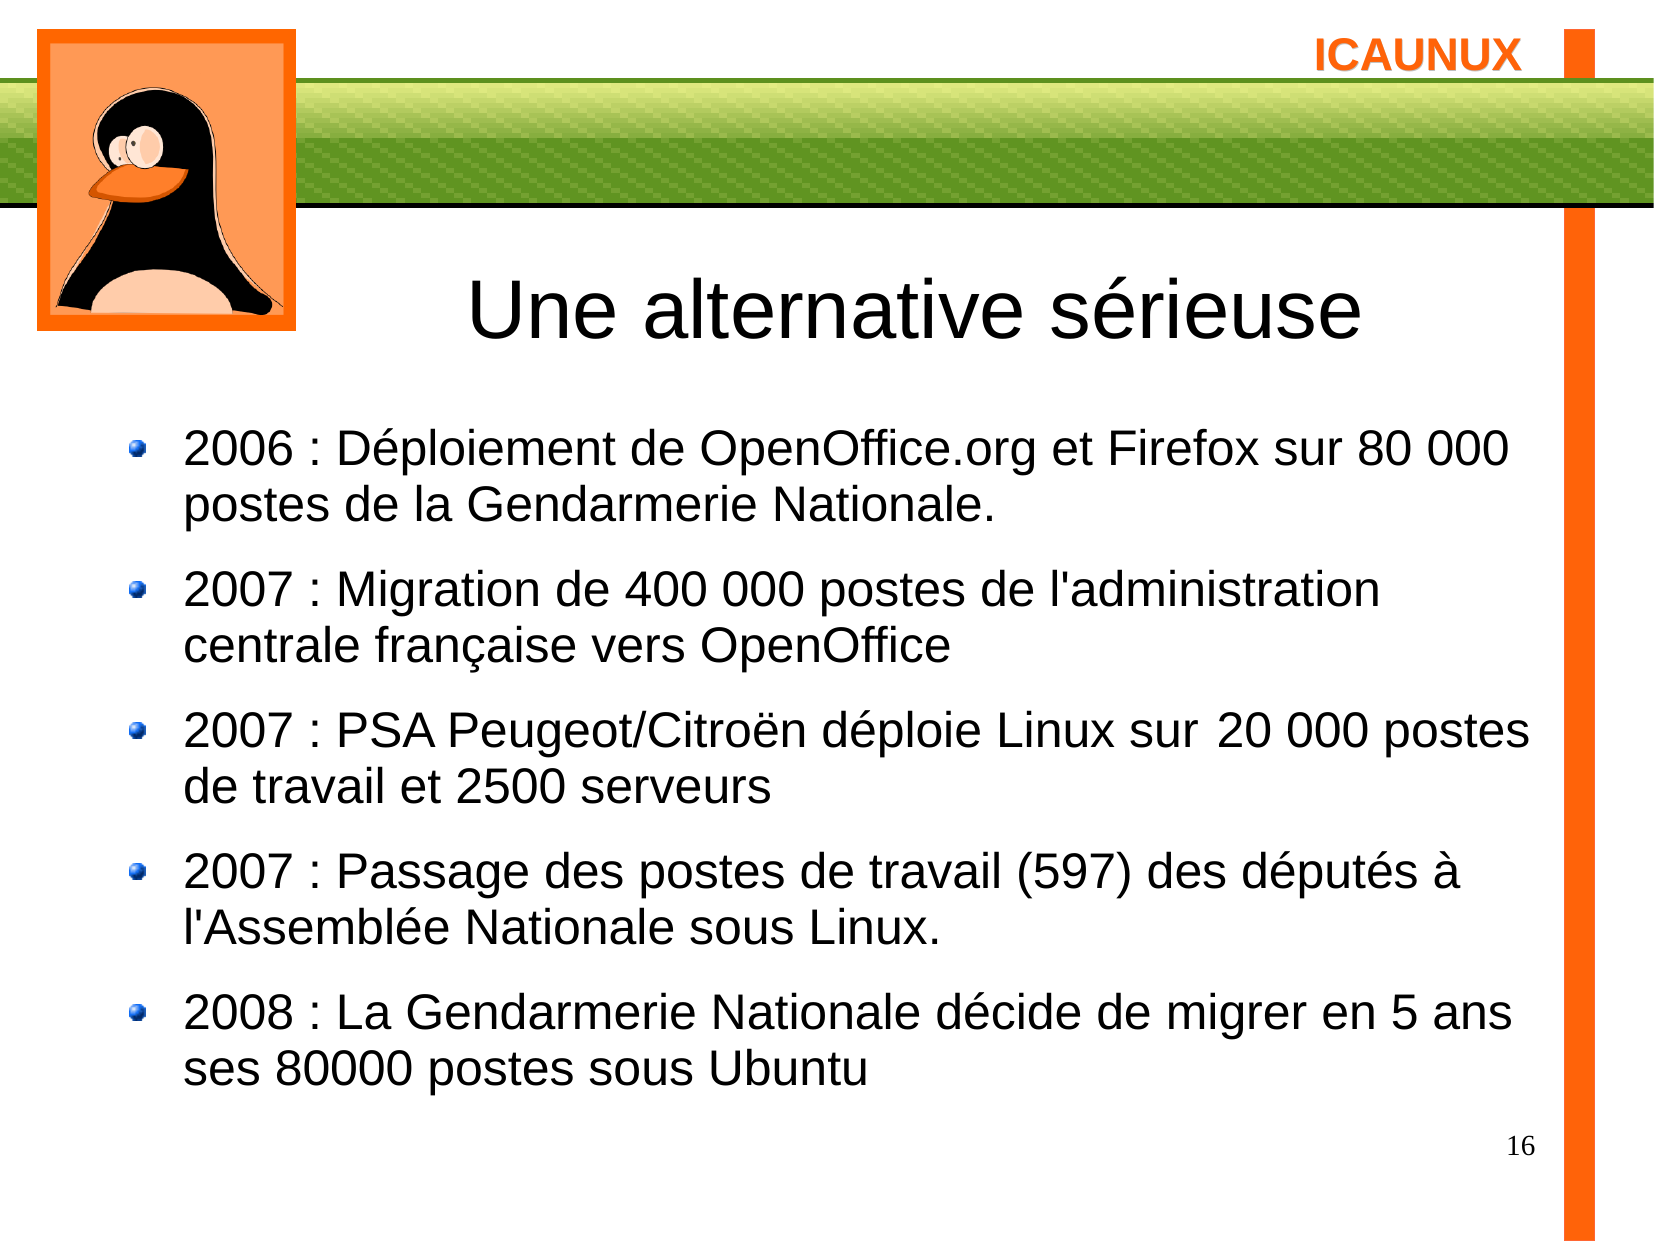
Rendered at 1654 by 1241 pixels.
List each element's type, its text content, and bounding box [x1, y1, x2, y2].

picture [0, 29, 1654, 331]
title Une alternative sérieuse [324, 235, 1506, 384]
list 2006 : Déploiement de OpenOffice.org et Firefox sur 80 000 postes de la Gendarmerie Nationale. 2007 : Migration de 400 000 postes de l'administration centrale française vers OpenOffice 2007 : PSA Peugeot/Citroën déploie Linux sur 20 000 postes de travail et 2500 serveurs 2007 : Passage des postes de travail (597) des députés à l'Assemblée Nationale sous Linux. 2008 : La Gendarmerie Nationale décide de migrer en 5 ans ses 80000 postes sous Ubuntu [112, 420, 1536, 1096]
